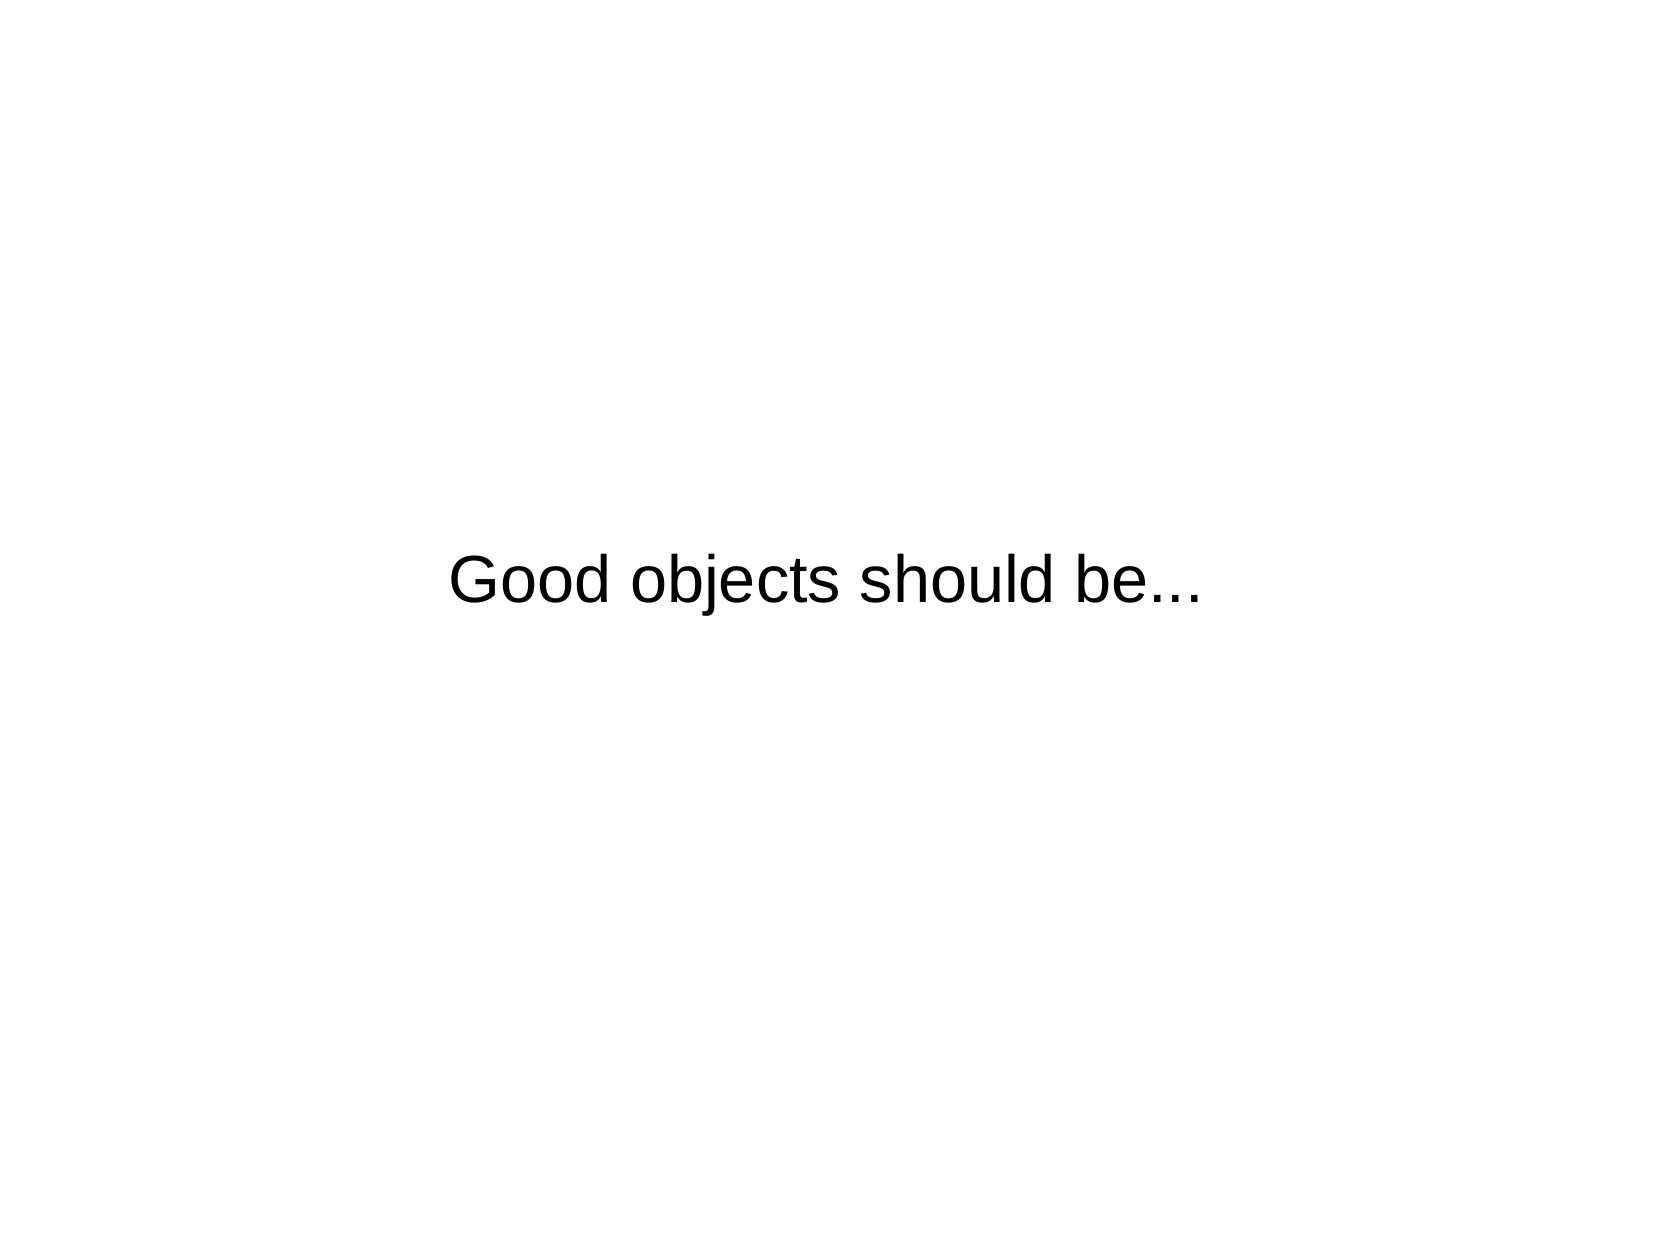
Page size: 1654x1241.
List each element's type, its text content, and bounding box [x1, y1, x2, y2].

subtitle Good objects should be... [82, 49, 1571, 1109]
